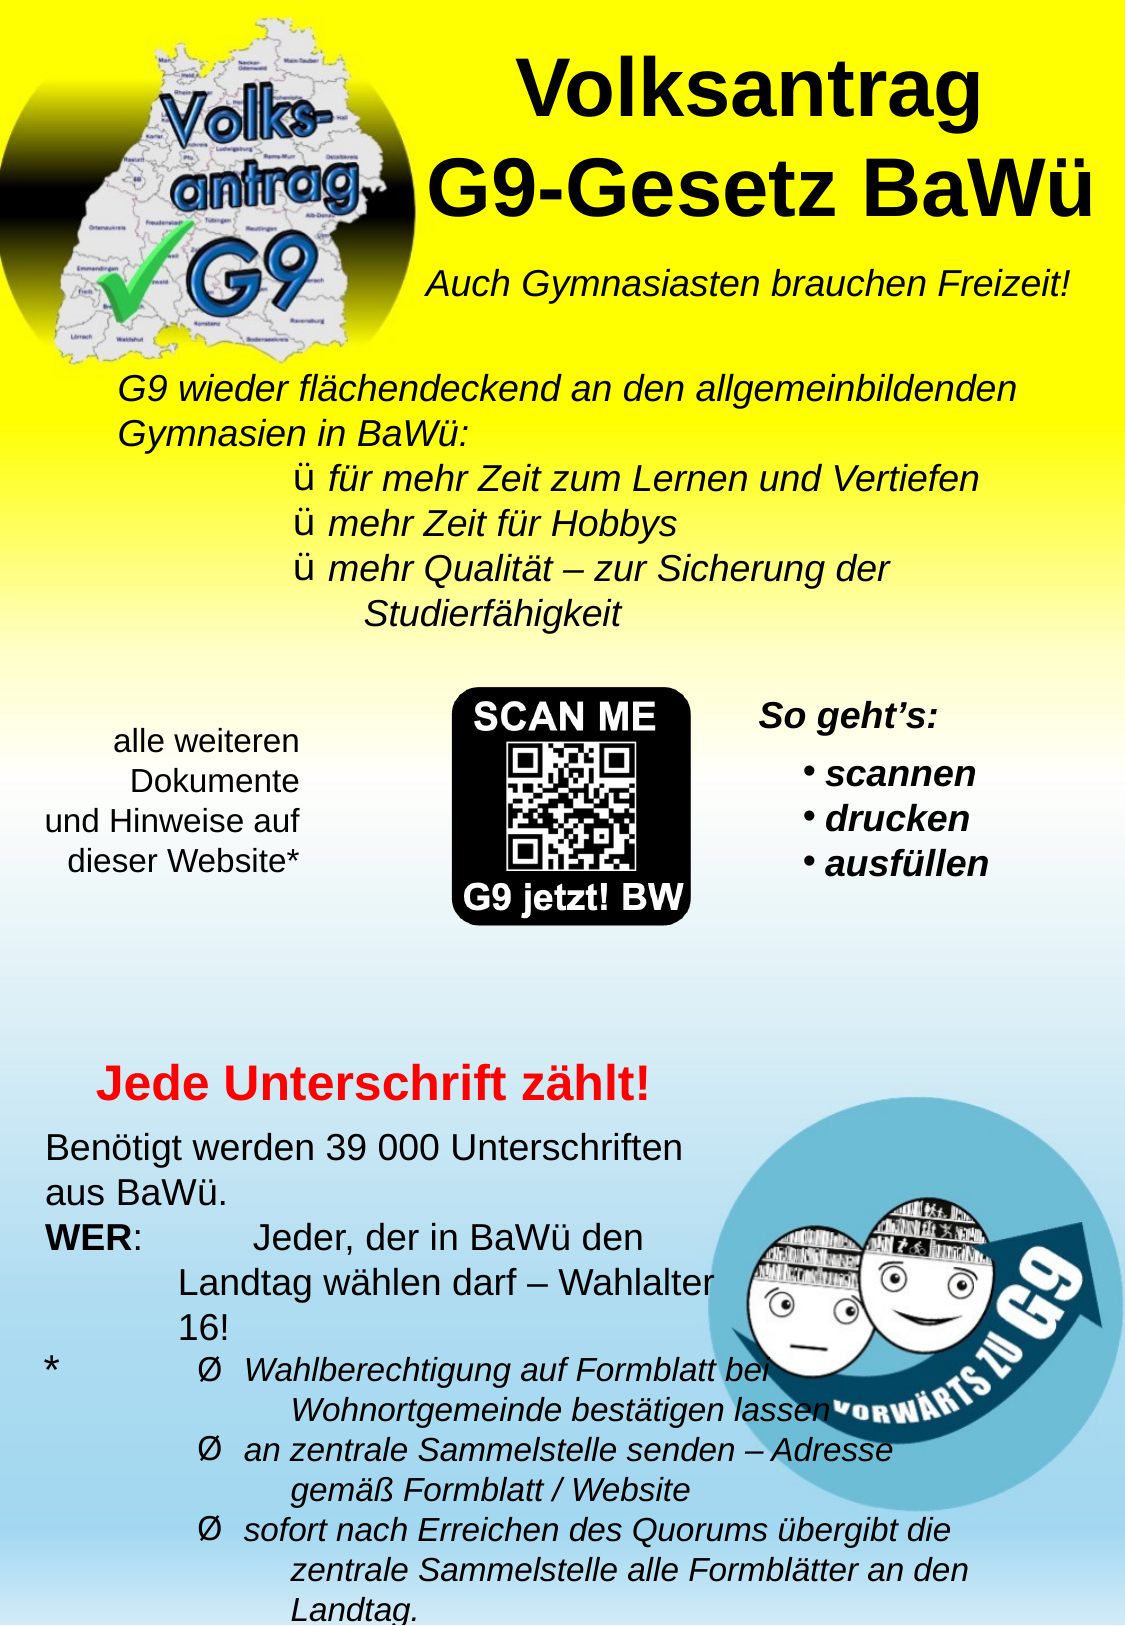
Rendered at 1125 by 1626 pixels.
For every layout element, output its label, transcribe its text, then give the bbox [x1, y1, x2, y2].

text_box G9 wieder flächendeckend an den allgemeinbildenden Gymnasien in BaWü: für mehr Zeit zum Lernen und Vertiefen mehr Zeit für Hobbys mehr Qualität – zur Sicherung der Studierfähigkeit [102, 356, 1122, 599]
picture [0, 0, 1125, 1625]
text_box Volksantrag G9-Gesetz BaWü [399, 25, 1124, 243]
picture [1018, 1245, 1084, 1301]
picture [996, 1283, 1065, 1340]
picture [984, 1330, 1007, 1340]
text_box Wahlberechtigung auf Formblatt bei Wohnortgemeinde bestätigen lassen an zentrale Sammelstelle senden – Adresse gemäß Formblatt / Website sofort nach Erreichen des Quorums übergibt die zentrale Sammelstelle alle Formblätter an den Landtag. [0, 1340, 1061, 1625]
text_box So geht’s: scannen drucken ausfüllen [728, 683, 1026, 939]
text_box Jede Unterschrift zählt! Benötigt werden 39 000 Unterschriften aus BaWü. WER: Jeder, der in BaWü den Landtag wählen darf – Wahlalter 16! [0, 1042, 739, 1340]
text_box alle weiteren Dokumente und Hinweise auf dieser Website* [29, 711, 411, 929]
text_box Auch Gymnasiasten brauchen Freizeit! [410, 251, 1125, 312]
